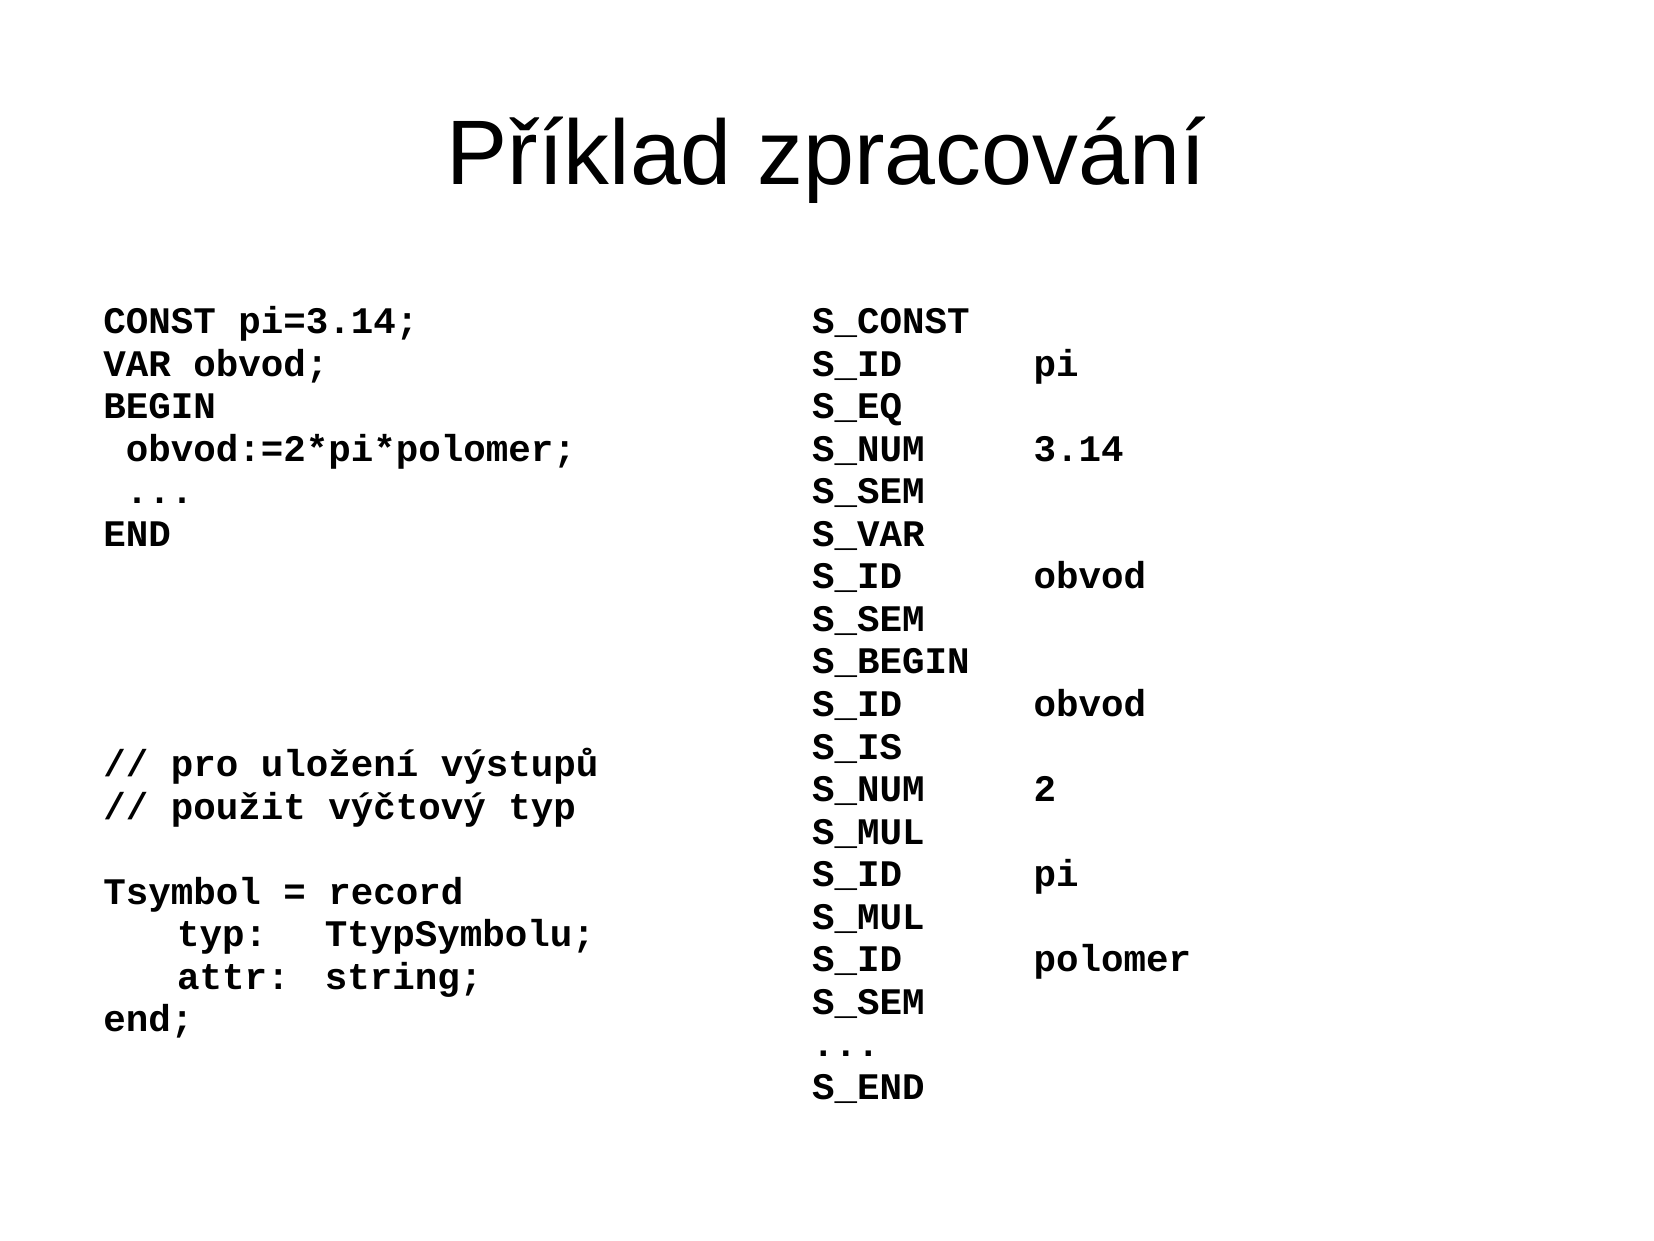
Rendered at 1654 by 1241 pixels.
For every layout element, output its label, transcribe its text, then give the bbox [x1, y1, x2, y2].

title Příklad zpracování [82, 56, 1571, 250]
text_box S_CONST S_ID pi S_EQ S_NUM 3.14 S_SEM S_VAR S_ID obvod S_SEM S_BEGIN S_ID obvod S_IS S_NUM 2 S_MUL S_ID pi S_MUL S_ID polomer S_SEM ... S_END [797, 295, 1506, 1118]
text_box CONST pi=3.14; VAR obvod; BEGIN obvod:=2*pi*polomer; ... END [88, 295, 709, 591]
text_box // pro uložení výstupů // použit výčtový typ Tsymbol = record typ: TtypSymbolu; attr: string; end; [88, 738, 621, 1051]
